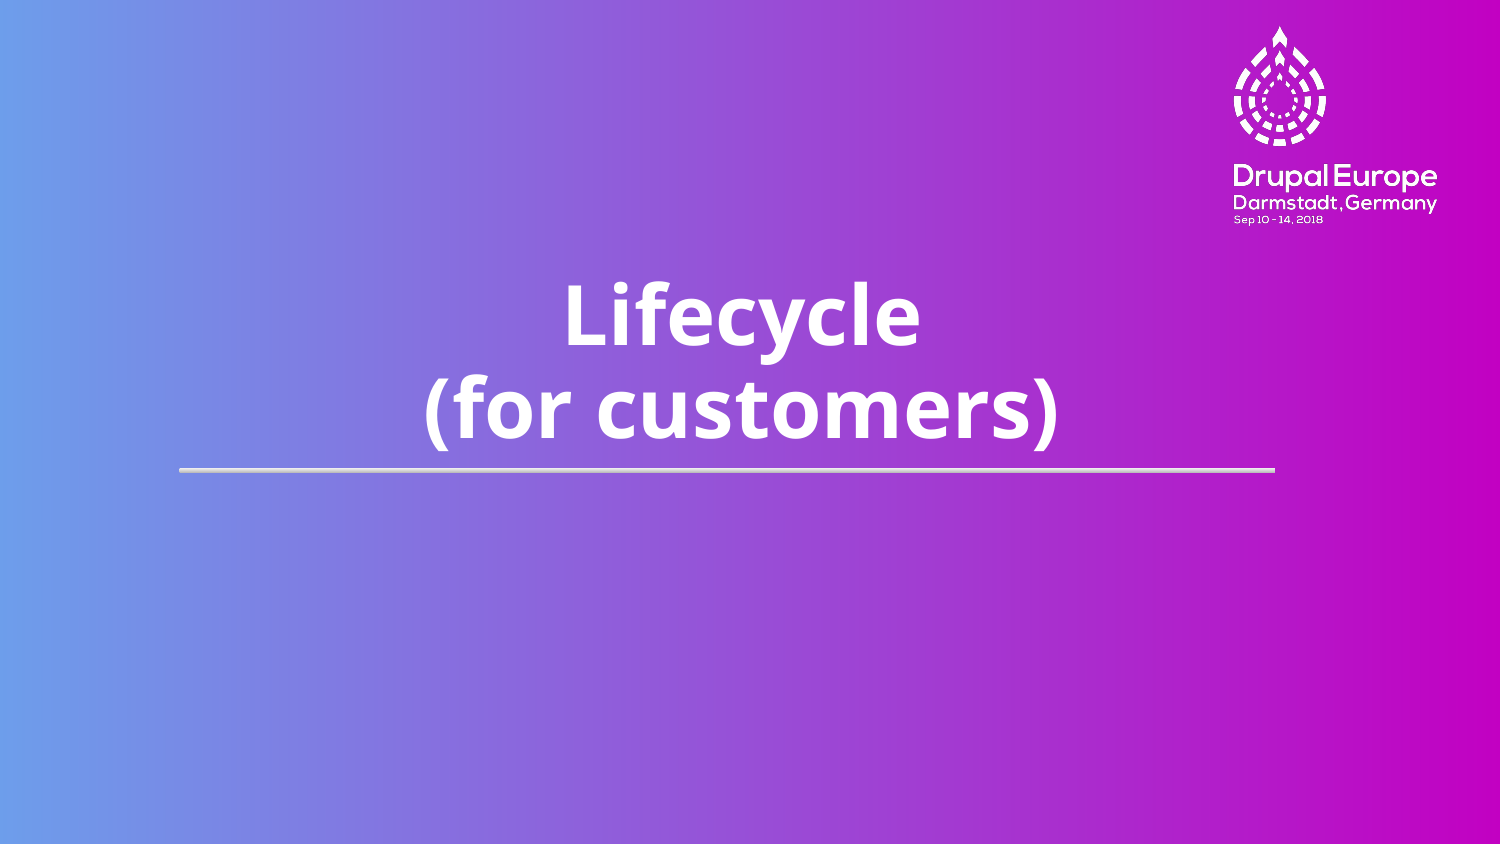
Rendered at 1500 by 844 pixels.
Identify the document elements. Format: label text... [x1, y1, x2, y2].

text_box Lifecycle [0, 246, 1485, 340]
picture [1186, 13, 1485, 237]
text_box [0, 0, 1500, 844]
text_box (for customers) [0, 340, 1485, 458]
